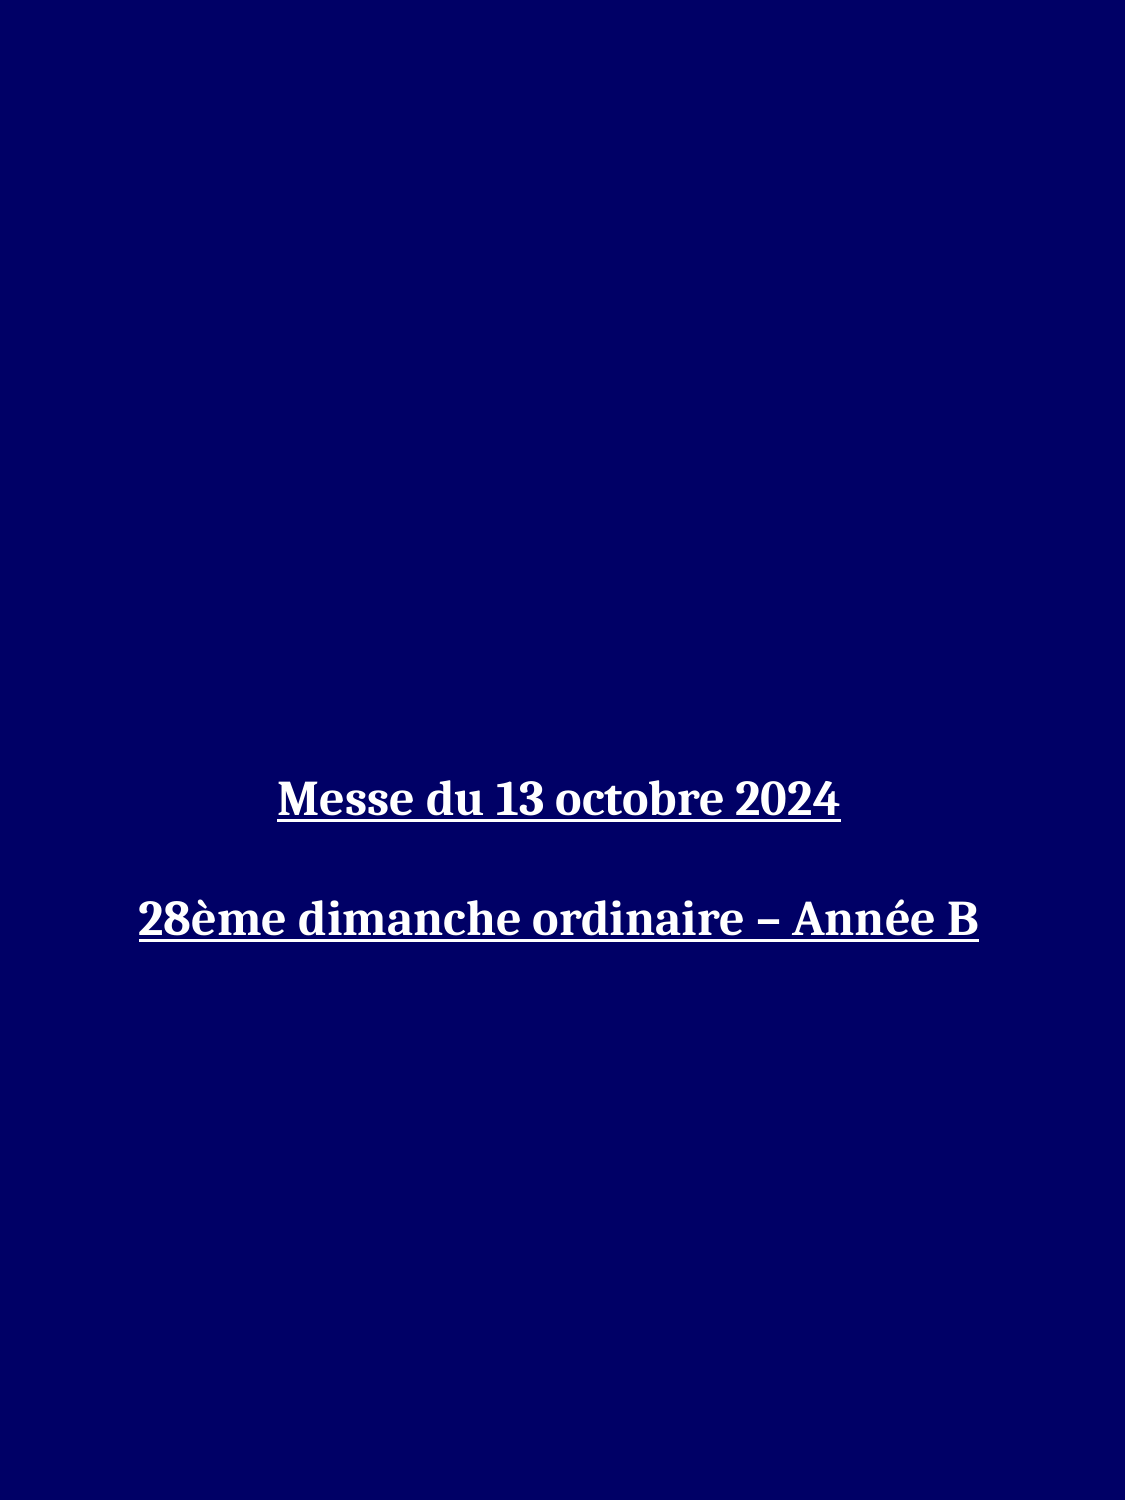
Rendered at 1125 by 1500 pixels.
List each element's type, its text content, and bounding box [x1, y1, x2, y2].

text_box Messe du 13 octobre 2024 28ème dimanche ordinaire – Année B [0, 757, 1125, 953]
